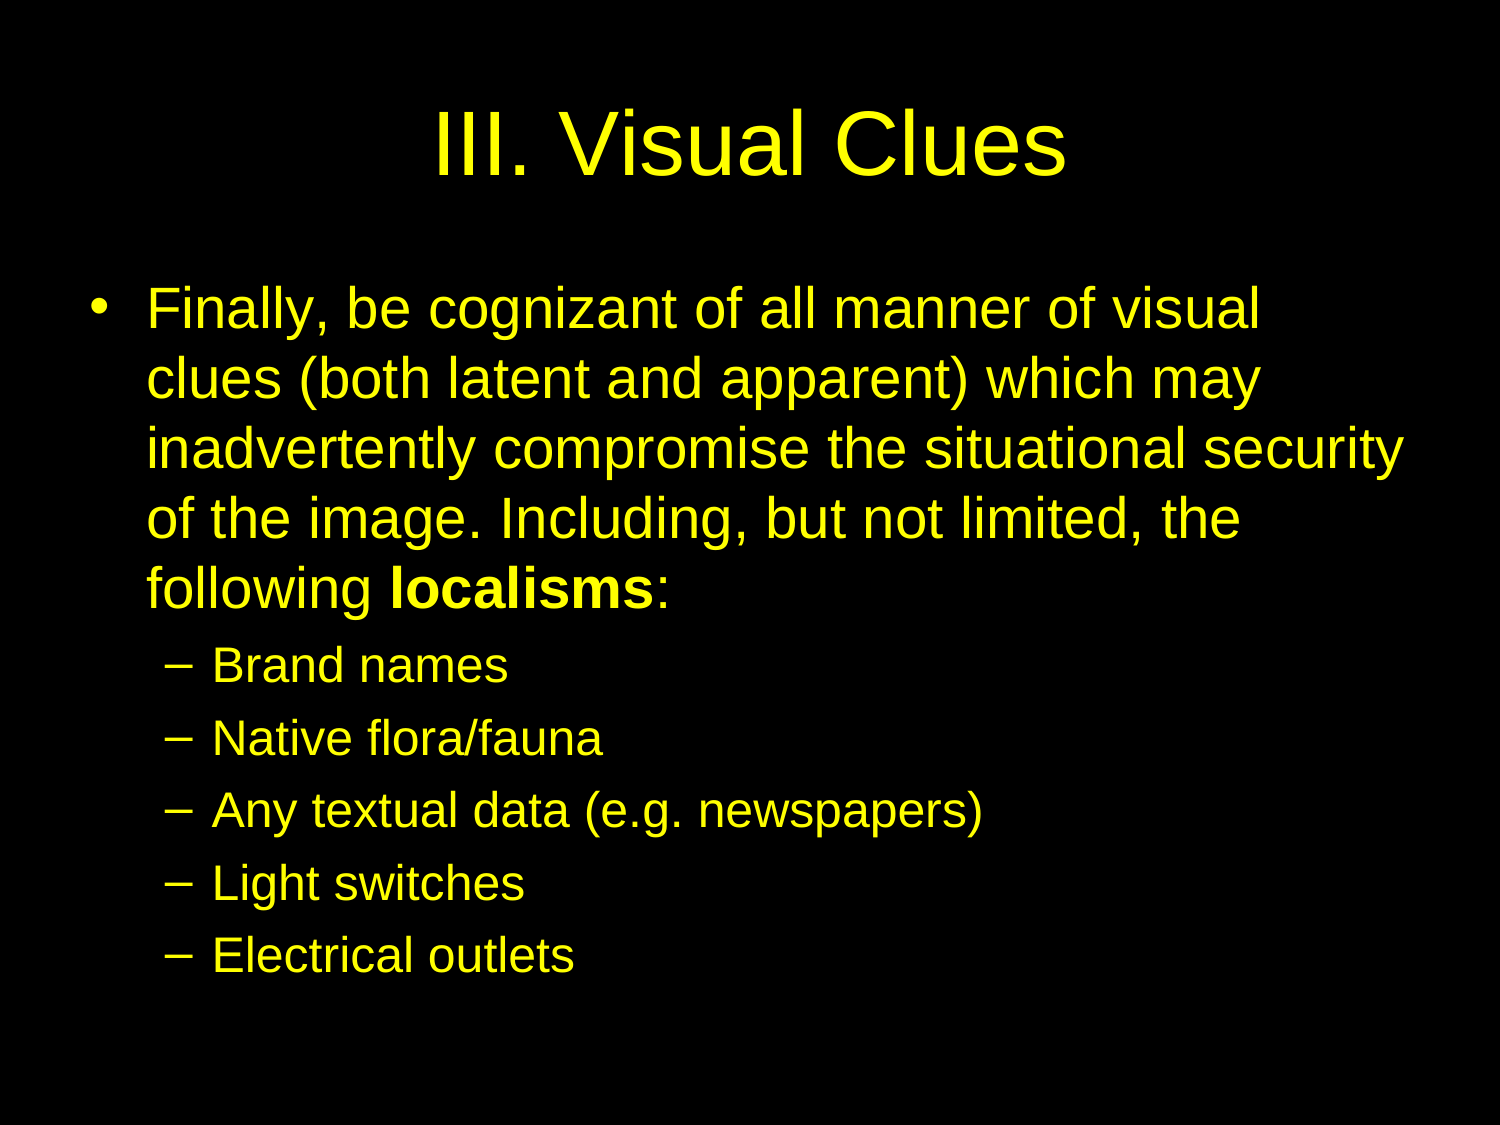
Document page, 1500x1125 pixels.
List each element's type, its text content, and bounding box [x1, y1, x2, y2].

title III. Visual Clues [75, 45, 1426, 233]
list Finally, be cognizant of all manner of visual clues (both latent and apparent) which may inadvertently compromise the situational security of the image. Including, but not limited, the following localisms: Brand names Native flora/fauna Any textual data (e.g. newspapers) Light switches Electrical outlets [75, 262, 1426, 1006]
